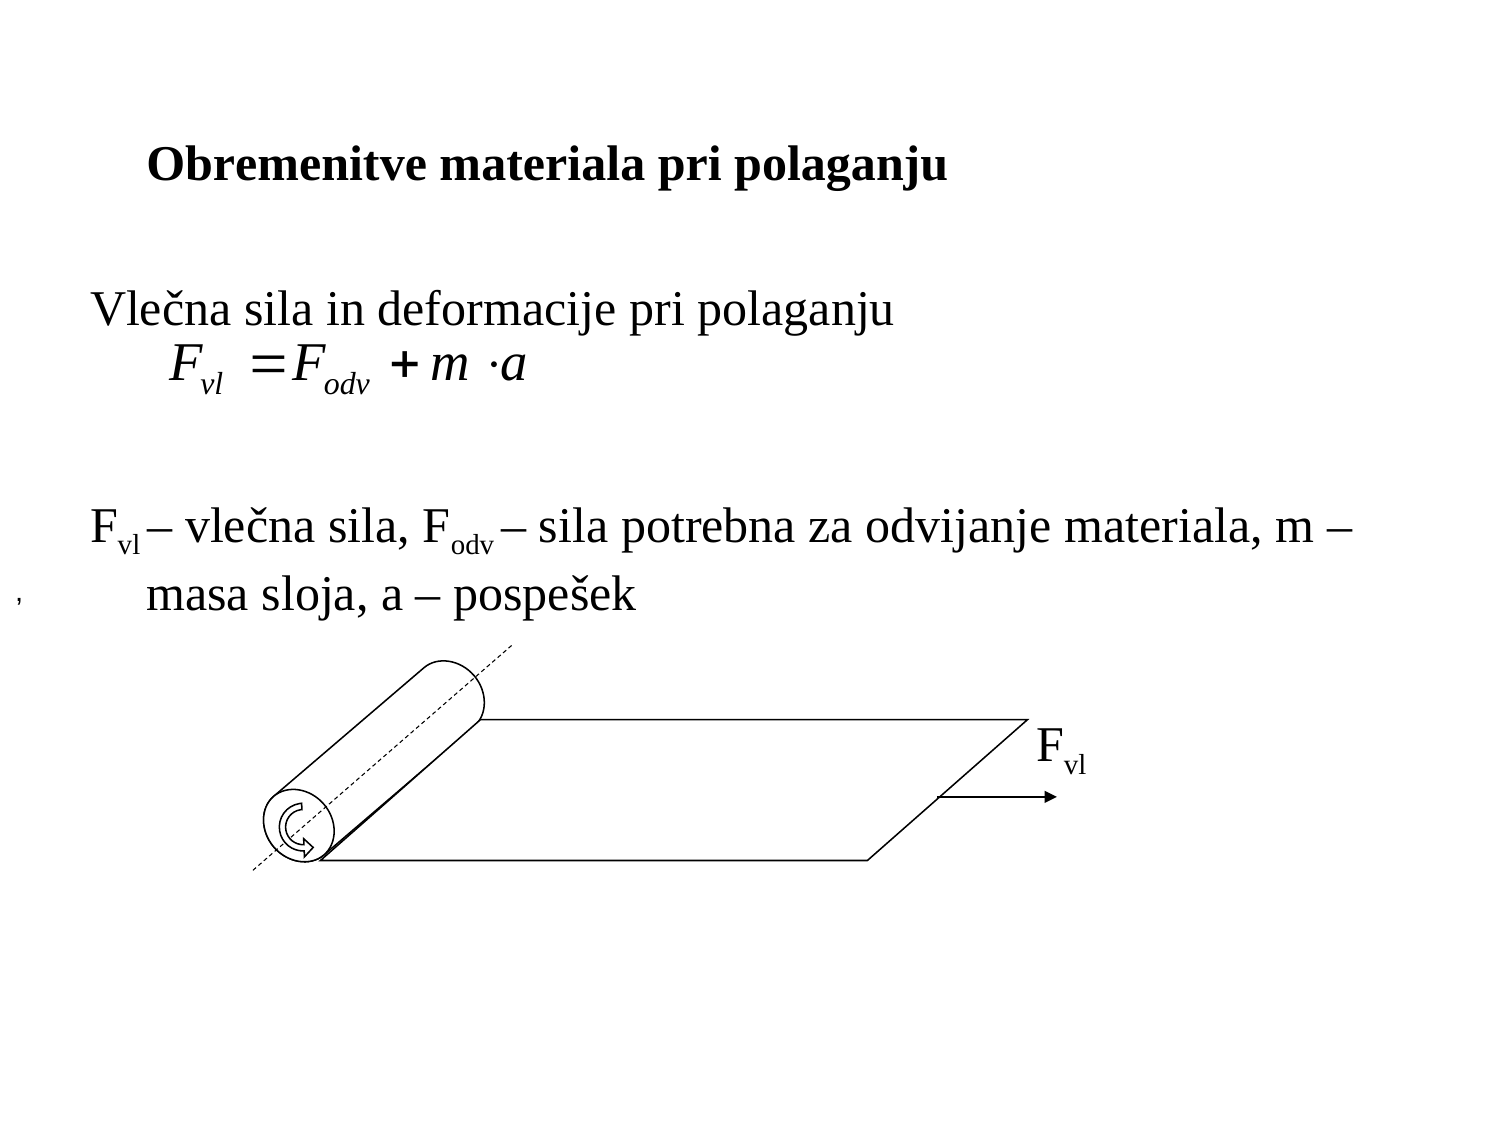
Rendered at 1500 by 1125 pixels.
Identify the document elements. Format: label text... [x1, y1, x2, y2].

chart [159, 326, 538, 409]
text_box Fvl [1021, 704, 1152, 788]
text_box , [0, 564, 39, 616]
text_box [277, 660, 1021, 861]
text_box [279, 803, 314, 857]
list Obremenitve materiala pri polaganju Vlečna sila in deformacije pri polaganju Fvl – vlečna sila, Fodv – sila potrebna za odvijanje materiala, m – masa sloja, a – pospešek [75, 42, 1426, 1059]
